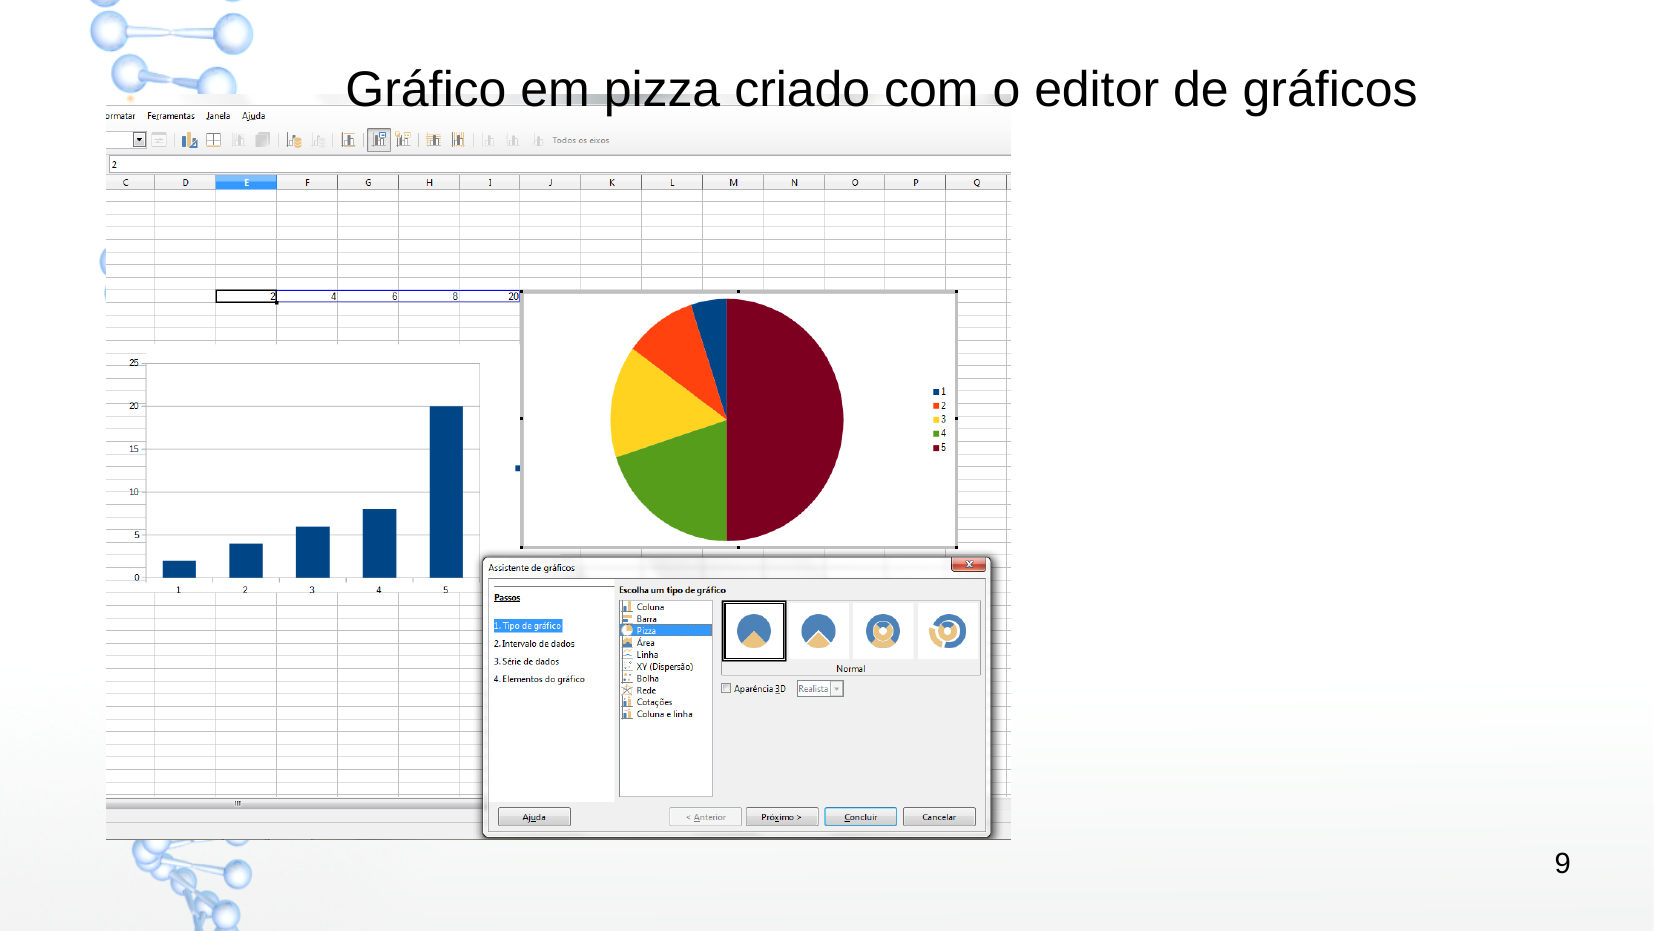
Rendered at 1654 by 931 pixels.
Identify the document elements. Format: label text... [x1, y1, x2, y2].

text_box Gráfico em pizza criado com o editor de gráficos [330, 53, 1512, 190]
picture [0, 0, 1654, 931]
